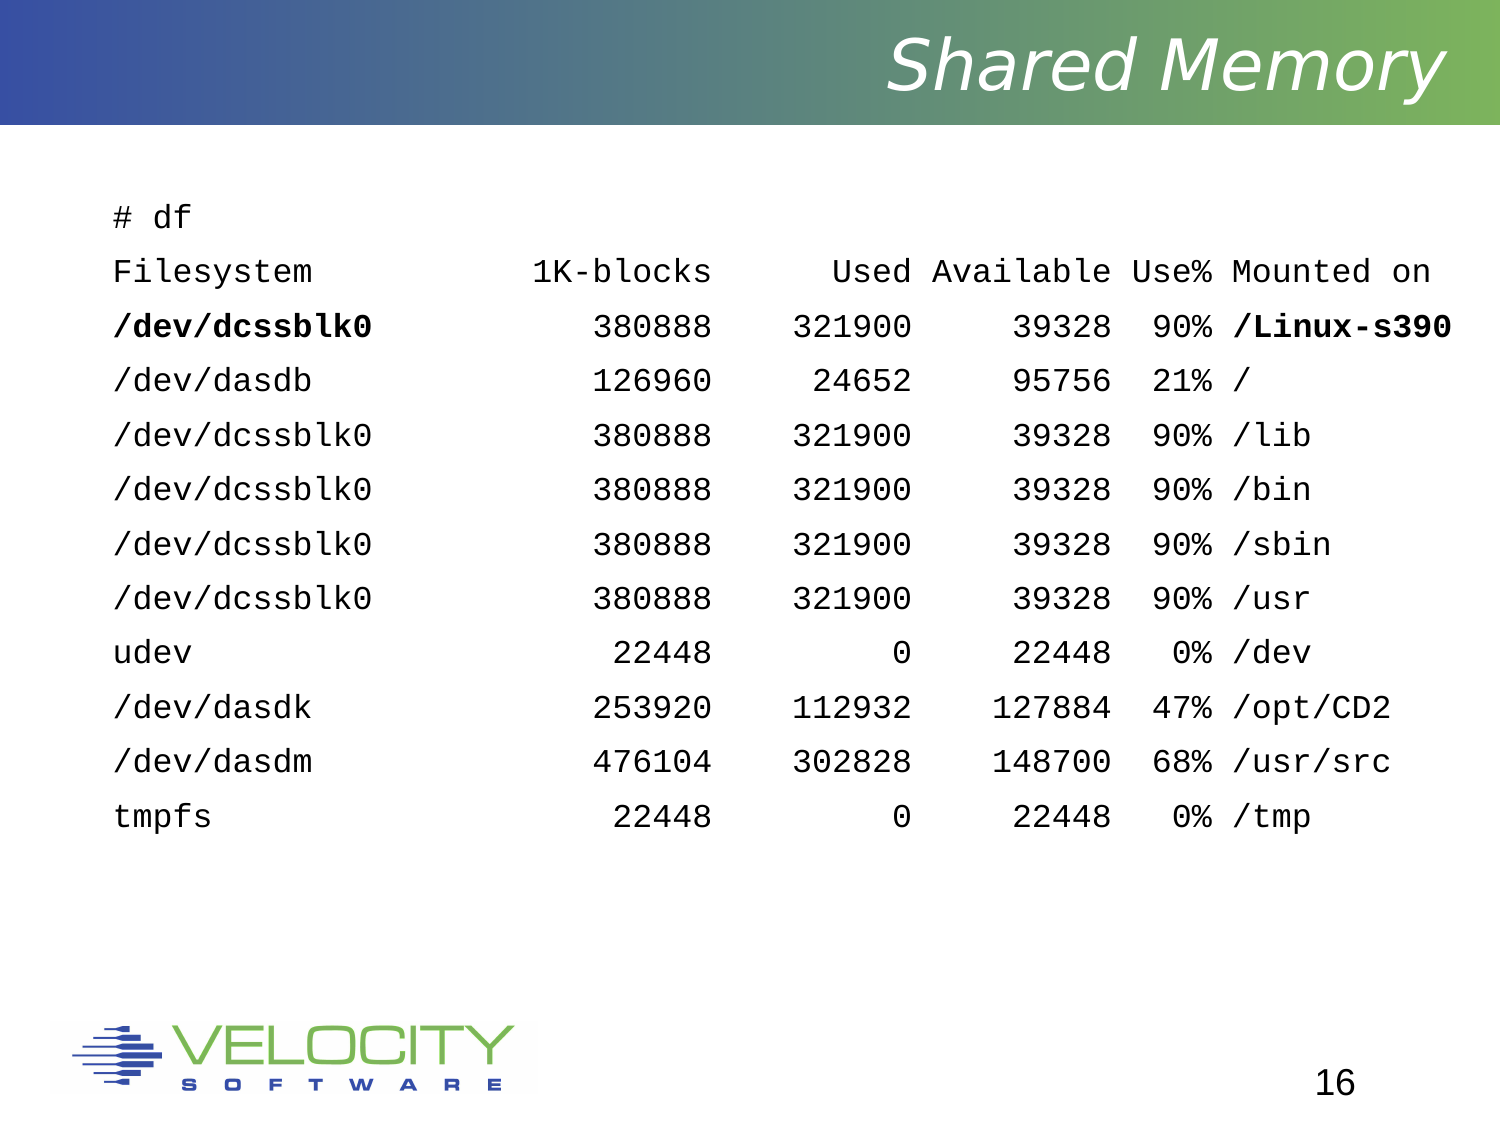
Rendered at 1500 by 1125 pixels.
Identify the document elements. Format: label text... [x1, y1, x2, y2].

title Shared Memory [62, 12, 1463, 113]
list # df Filesystem 1K-blocks Used Available Use% Mounted on /dev/dcssblk0 380888 321900 39328 90% /Linux-s390 /dev/dasdb 126960 24652 95756 21% / /dev/dcssblk0 380888 321900 39328 90% /lib /dev/dcssblk0 380888 321900 39328 90% /bin /dev/dcssblk0 380888 321900 39328 90% /sbin /dev/dcssblk0 380888 321900 39328 90% /usr udev 22448 0 22448 0% /dev /dev/dasdk 253920 112932 127884 47% /opt/CD2 /dev/dasdm 476104 302828 148700 68% /usr/src tmpfs 22448 0 22448 0% /tmp [70, 187, 1500, 988]
picture [50, 1021, 538, 1094]
